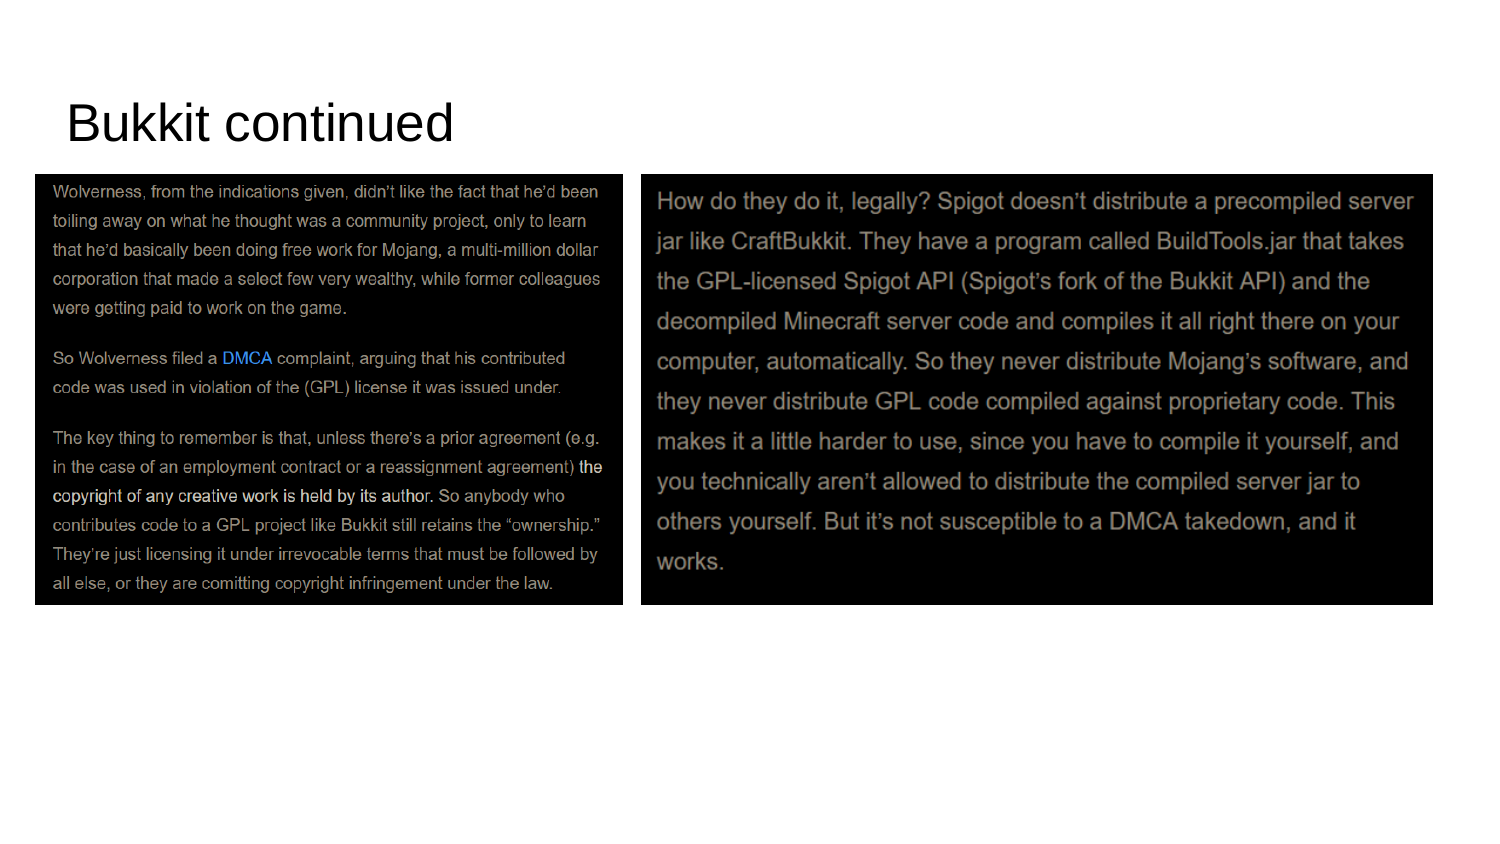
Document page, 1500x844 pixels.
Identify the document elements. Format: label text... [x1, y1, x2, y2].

picture [641, 174, 1433, 605]
picture [35, 174, 623, 605]
title Bukkit continued [51, 72, 1449, 167]
